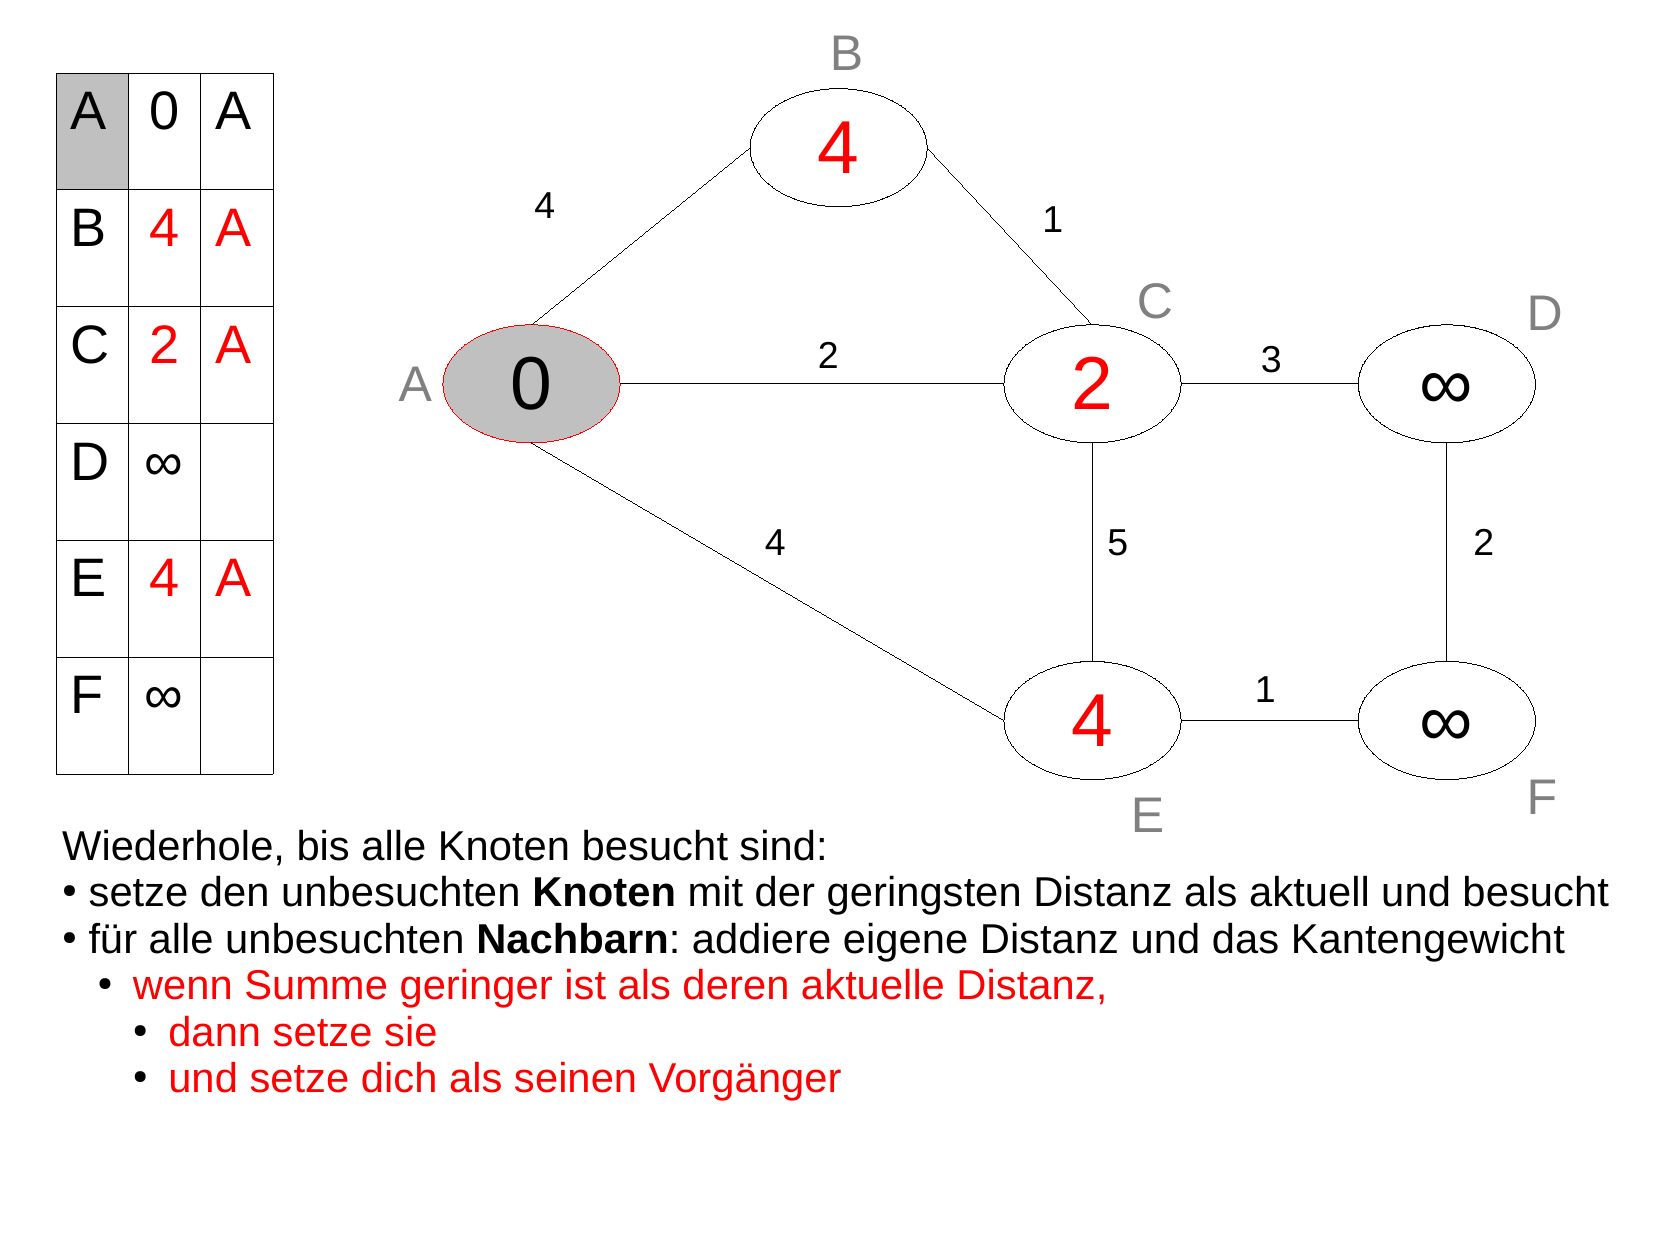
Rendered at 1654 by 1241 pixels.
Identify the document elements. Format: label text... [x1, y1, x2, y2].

table_cell 4 [129, 190, 200, 306]
text_box C [1122, 265, 1211, 361]
text_box F [1511, 761, 1601, 815]
table_cell [201, 658, 273, 774]
table_cell ∞ [129, 424, 200, 540]
text_box 3 [1246, 330, 1306, 390]
text_box 0 [461, 324, 621, 443]
text_box 4 [1003, 661, 1182, 780]
text_box D [1511, 277, 1601, 367]
text_box 4 [750, 513, 810, 571]
table_header A [57, 74, 128, 189]
table_cell F [57, 658, 128, 774]
table_cell 4 [129, 541, 200, 657]
table_header 0 [129, 74, 200, 189]
text_box 4 [750, 89, 928, 207]
text_box 5 [1092, 513, 1152, 573]
table_cell A [201, 541, 273, 657]
table_cell E [57, 541, 128, 657]
text_box 4 [519, 177, 579, 235]
text_box 1 [1240, 661, 1300, 725]
text_box 2 [1458, 513, 1518, 585]
table_cell A [201, 307, 273, 423]
text_box 2 [1003, 324, 1182, 443]
table_cell ∞ [129, 658, 200, 774]
table_cell B [57, 190, 128, 306]
text_box 1 [1027, 191, 1087, 249]
table_header A [201, 74, 273, 189]
text_box 2 [803, 326, 863, 384]
table_cell D [57, 424, 128, 540]
table_cell 2 [129, 307, 200, 423]
table_cell [201, 424, 273, 540]
table_cell A [201, 190, 273, 306]
text_box ∞ [1358, 324, 1536, 443]
table_cell C [57, 307, 128, 423]
text_box A [383, 348, 473, 426]
text_box ∞ [1358, 661, 1536, 780]
text_box Wiederhole, bis alle Knoten besucht sind: setze den unbesuchten Knoten mit der geringsten Distanz als aktuell und besucht für alle unbesuchten Nachbarn: addiere eigene Distanz und das Kantengewicht wenn Summe geringer ist als deren aktuelle Distanz, dann setze sie und setze dich als seinen Vorgänger [47, 815, 1654, 1113]
text_box E [1116, 779, 1176, 815]
text_box B [814, 17, 904, 89]
